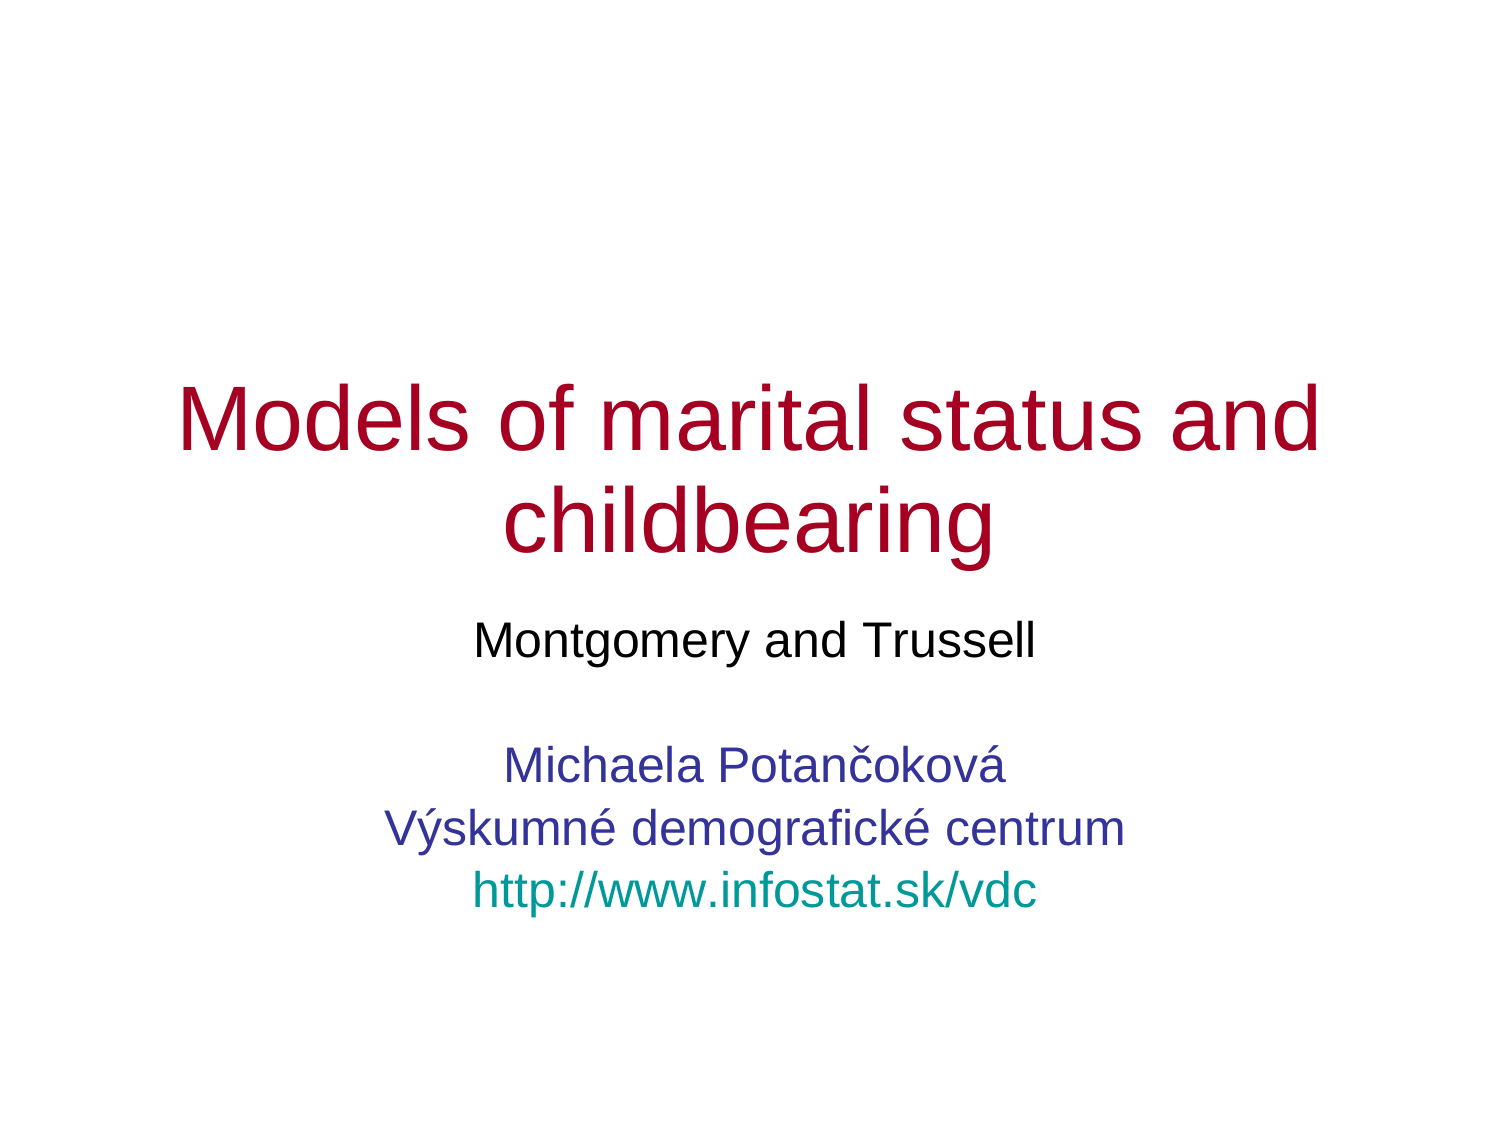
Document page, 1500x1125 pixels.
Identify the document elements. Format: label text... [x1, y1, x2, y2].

subtitle Montgomery and Trussell Michaela Potančoková Výskumné demografické centrum http://www.infostat.sk/vdc [230, 609, 1281, 953]
title Models of marital status and childbearing [112, 349, 1388, 591]
